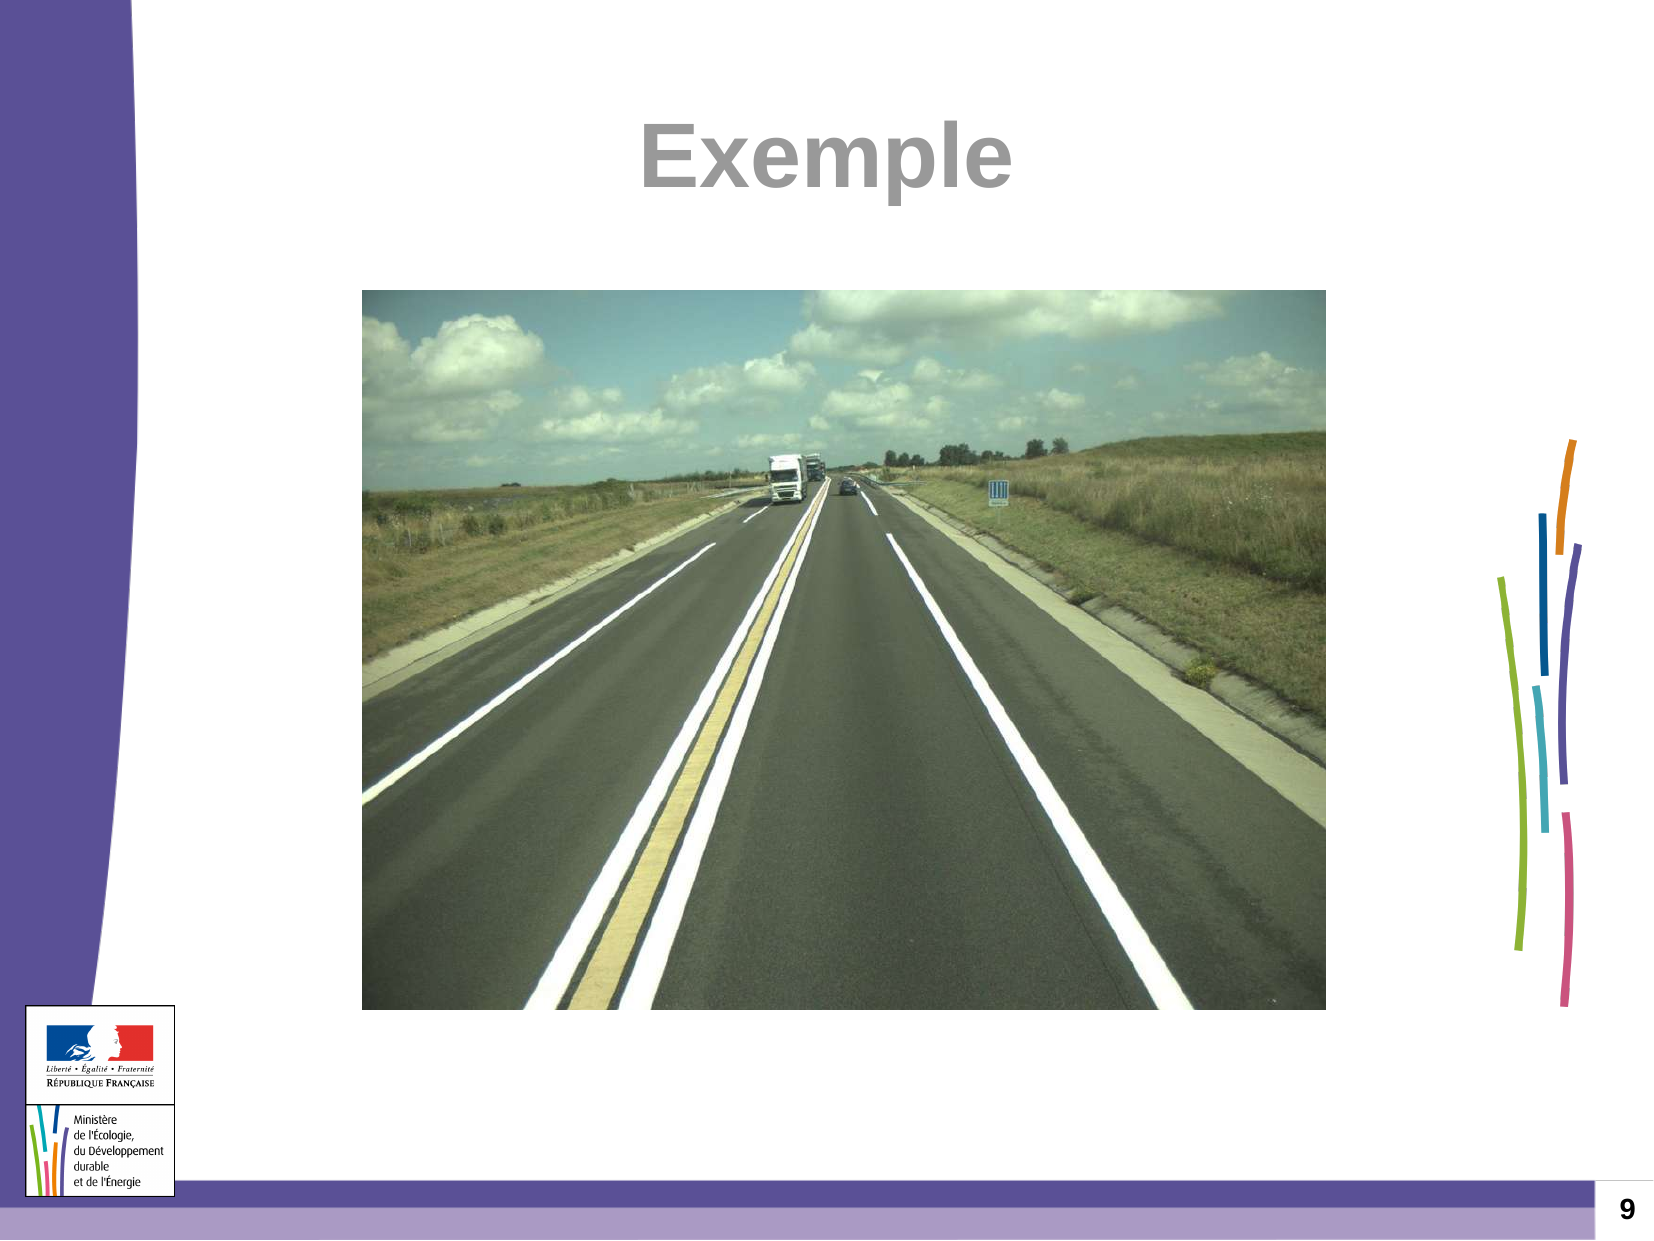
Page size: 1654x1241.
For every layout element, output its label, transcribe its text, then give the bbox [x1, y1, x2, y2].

title Exemple [82, 52, 1571, 260]
picture [0, 0, 1654, 1240]
